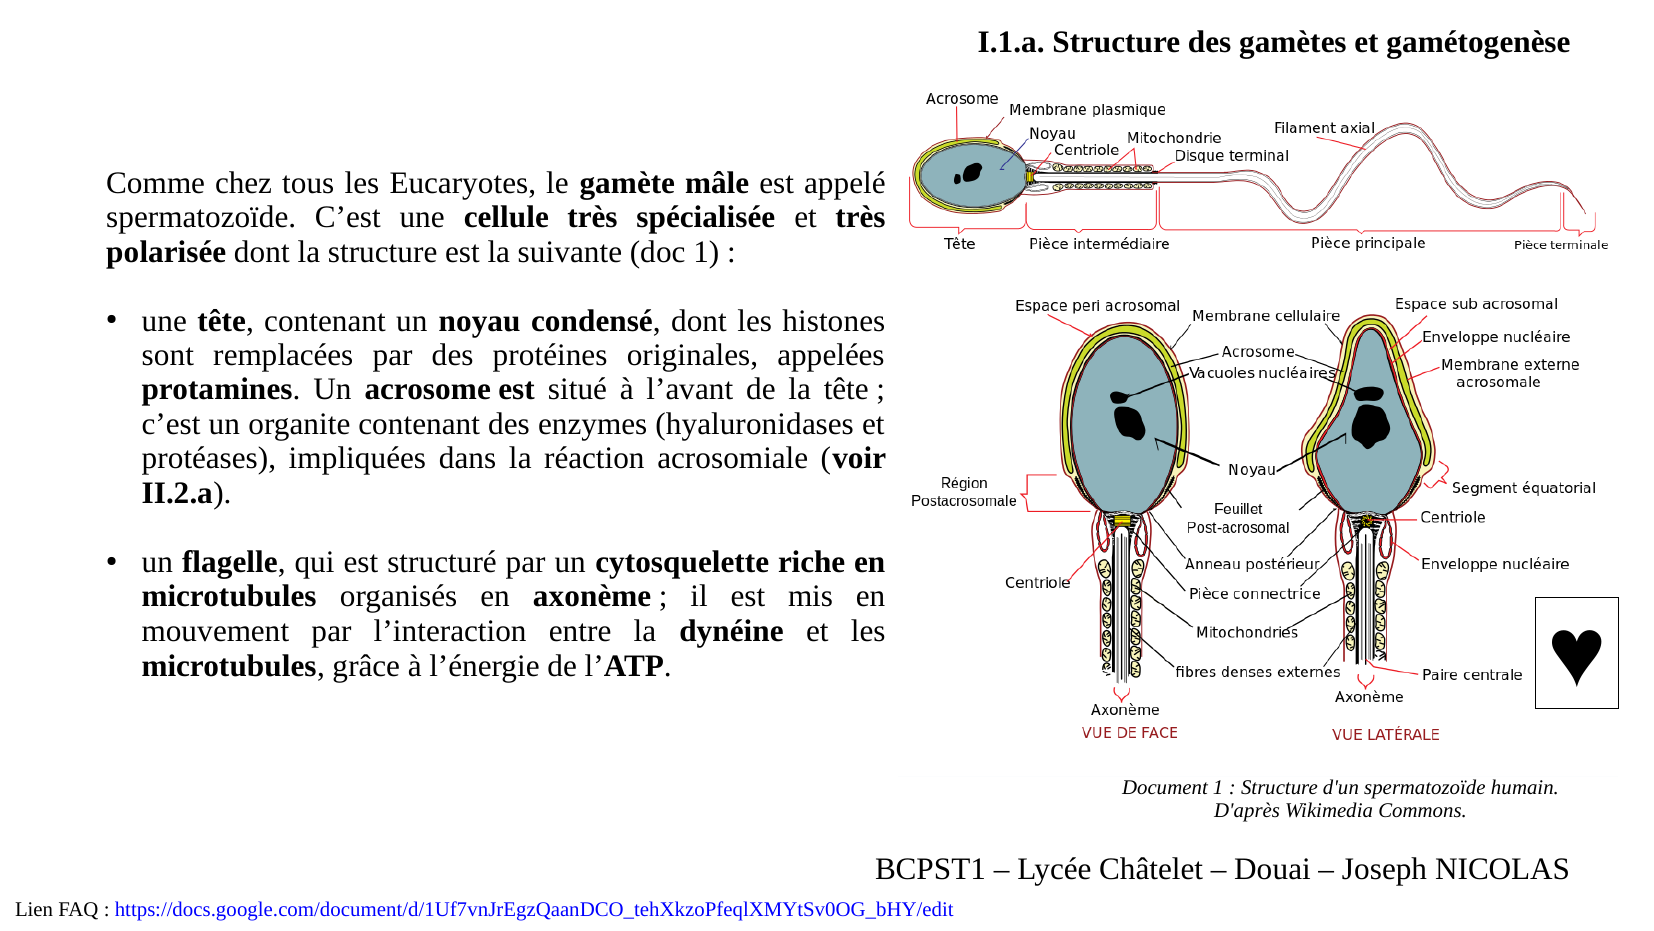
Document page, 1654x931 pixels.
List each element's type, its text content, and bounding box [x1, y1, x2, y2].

text_box Document 1 : Structure d'un spermatozoïde humain. D'après Wikimedia Commons. [1110, 777, 1571, 845]
text_box ♥ [1535, 597, 1619, 709]
text_box Comme chez tous les Eucaryotes, le gamète mâle est appelé spermatozoïde. C’est une cellule très spécialisée et très polarisée dont la structure est la suivante (doc 1) : une tête, contenant un noyau condensé, dont les histones sont remplacées par des protéines originales, appelées protamines. Un acrosome est situé à l’avant de la tête ; c’est un organite contenant des enzymes (hyaluronidases et protéases), impliquées dans la réaction acrosomiale (voir II.2.a). un flagelle, qui est structuré par un cytosquelette riche en microtubules organisés en axonème ; il est mis en mouvement par l’interaction entre la dynéine et les microtubules, grâce à l’énergie de l’ATP. [106, 165, 886, 683]
text_box BCPST1 – Lycée Châtelet – Douai – Joseph NICOLAS [637, 832, 1571, 905]
text_box I.1.a. Structure des gamètes et gamétogenèse [401, 5, 1572, 78]
text_box Lien FAQ : https://docs.google.com/document/d/1Uf7vnJrEgzQaanDCO_tehXkzoPfeqlXMYtSv0OG_bHY/edit [0, 897, 993, 931]
picture [897, 70, 1619, 777]
